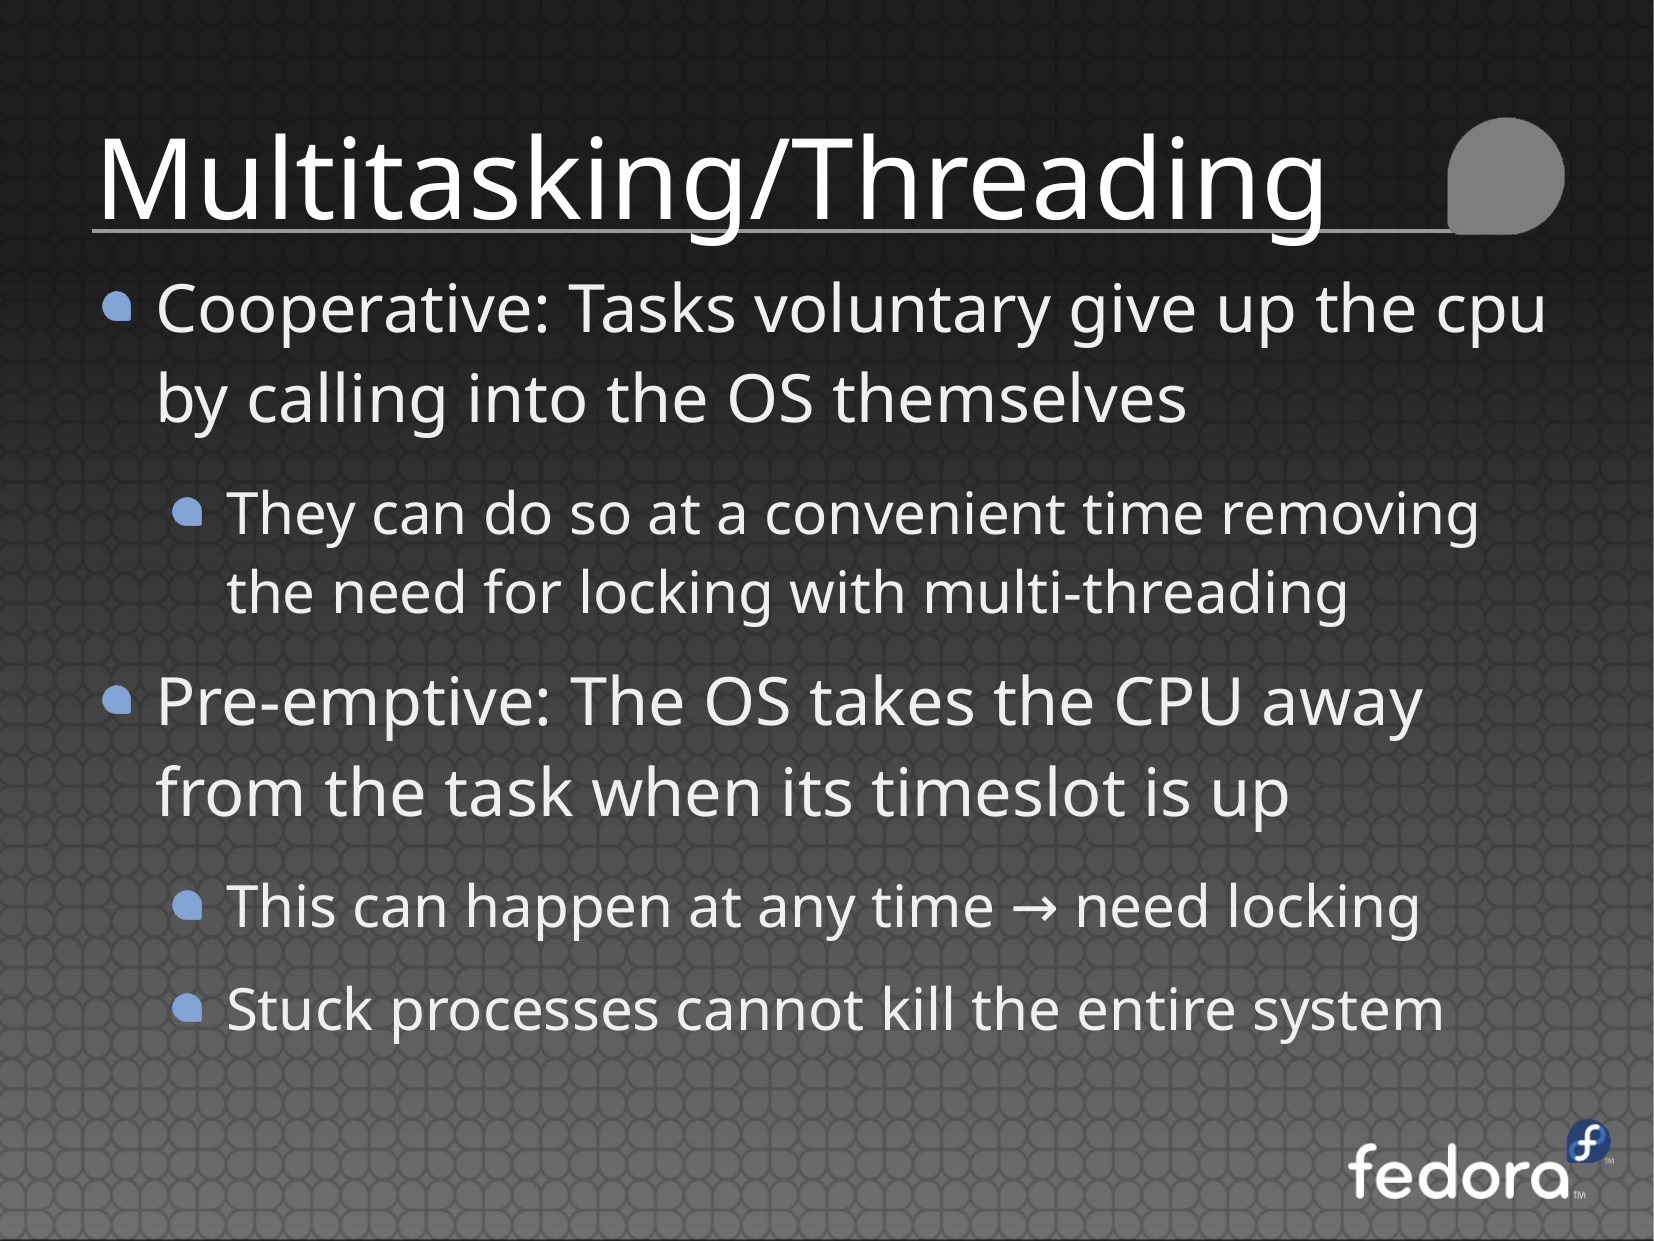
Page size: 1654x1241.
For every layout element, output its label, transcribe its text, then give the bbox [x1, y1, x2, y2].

picture [0, 0, 1654, 1241]
list Cooperative: Tasks voluntary give up the cpu by calling into the OS themselves They can do so at a convenient time removing the need for locking with multi-threading Pre-emptive: The OS takes the CPU away from the task when its timeslot is up This can happen at any time → need locking Stuck processes cannot kill the entire system [84, 260, 1573, 1065]
title Multitasking/Threading [94, 100, 1426, 251]
